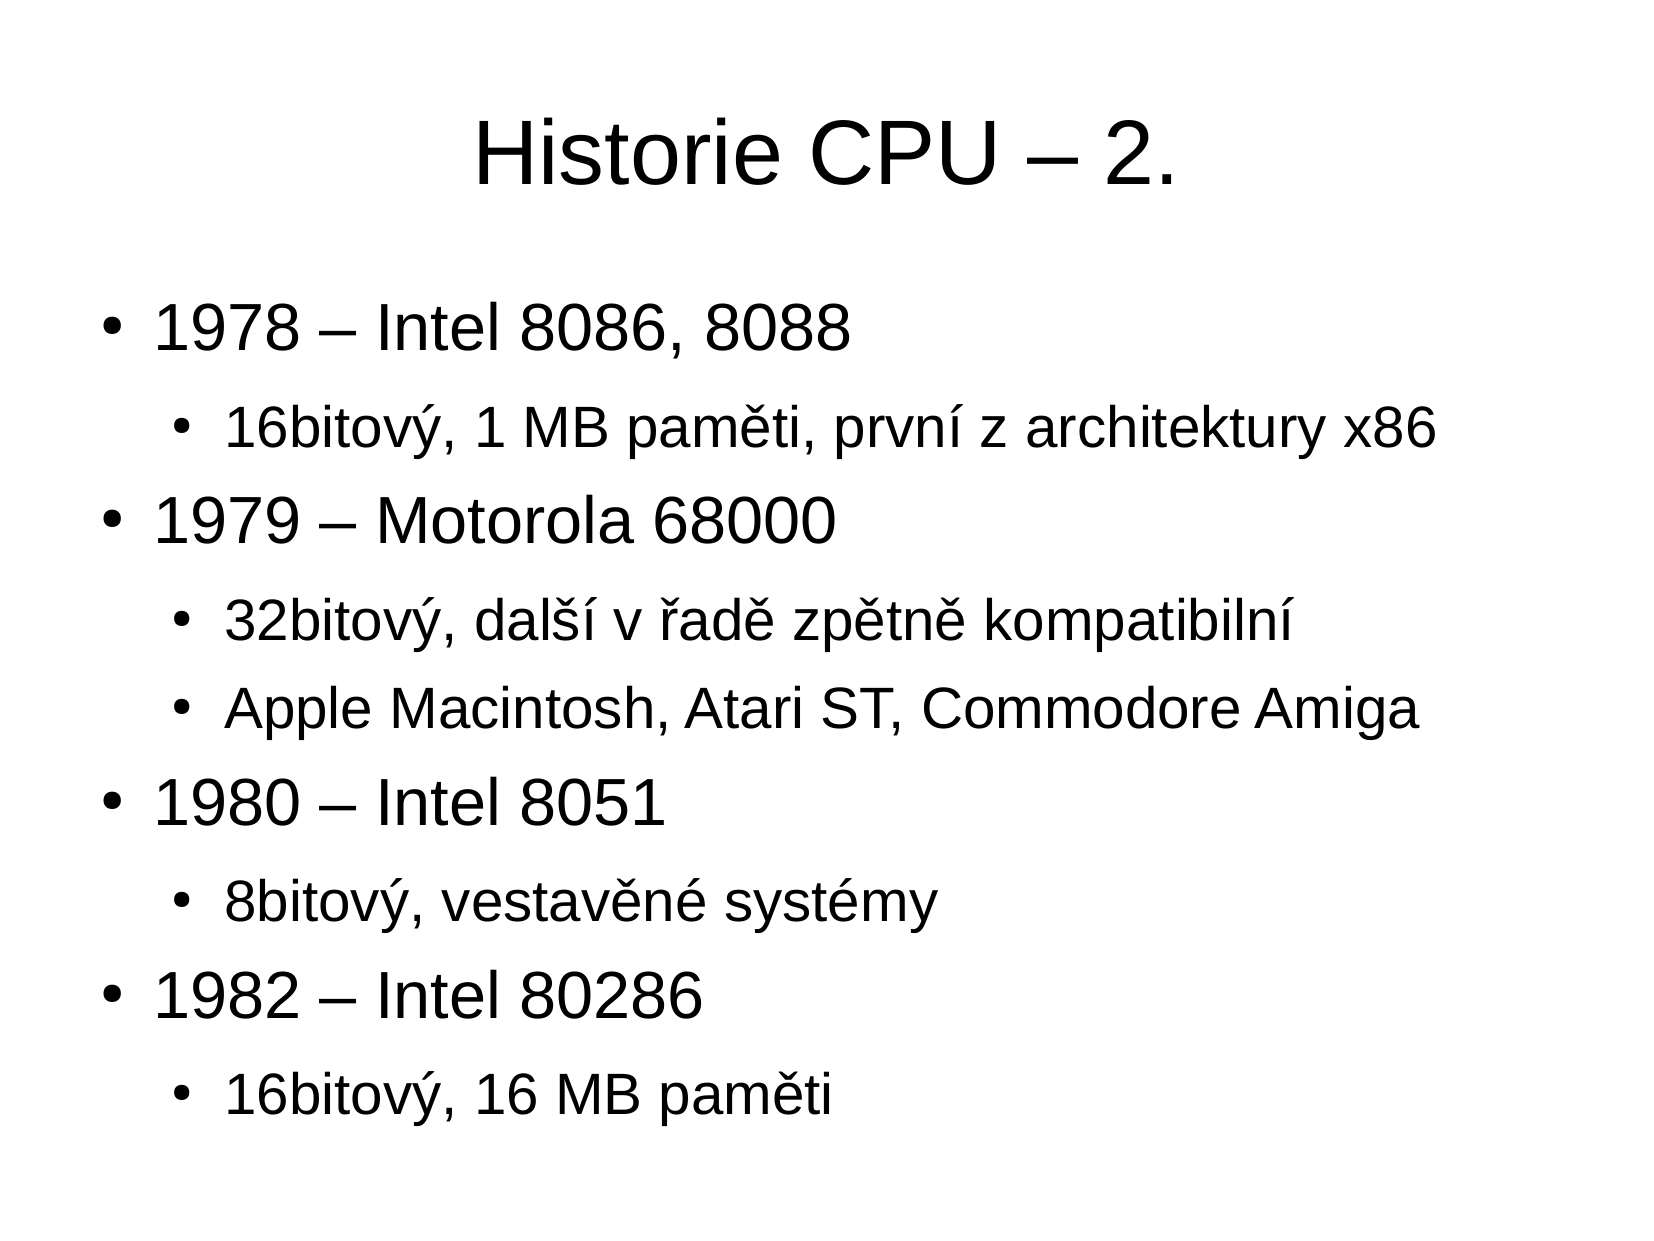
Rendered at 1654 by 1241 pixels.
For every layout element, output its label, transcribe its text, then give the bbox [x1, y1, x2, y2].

list 1978 – Intel 8086, 8088 16bitový, 1 MB paměti, první z architektury x86 1979 – Motorola 68000 32bitový, další v řadě zpětně kompatibilní Apple Macintosh, Atari ST, Commodore Amiga 1980 – Intel 8051 8bitový, vestavěné systémy 1982 – Intel 80286 16bitový, 16 MB paměti [82, 290, 1571, 1128]
title Historie CPU – 2. [82, 56, 1571, 250]
